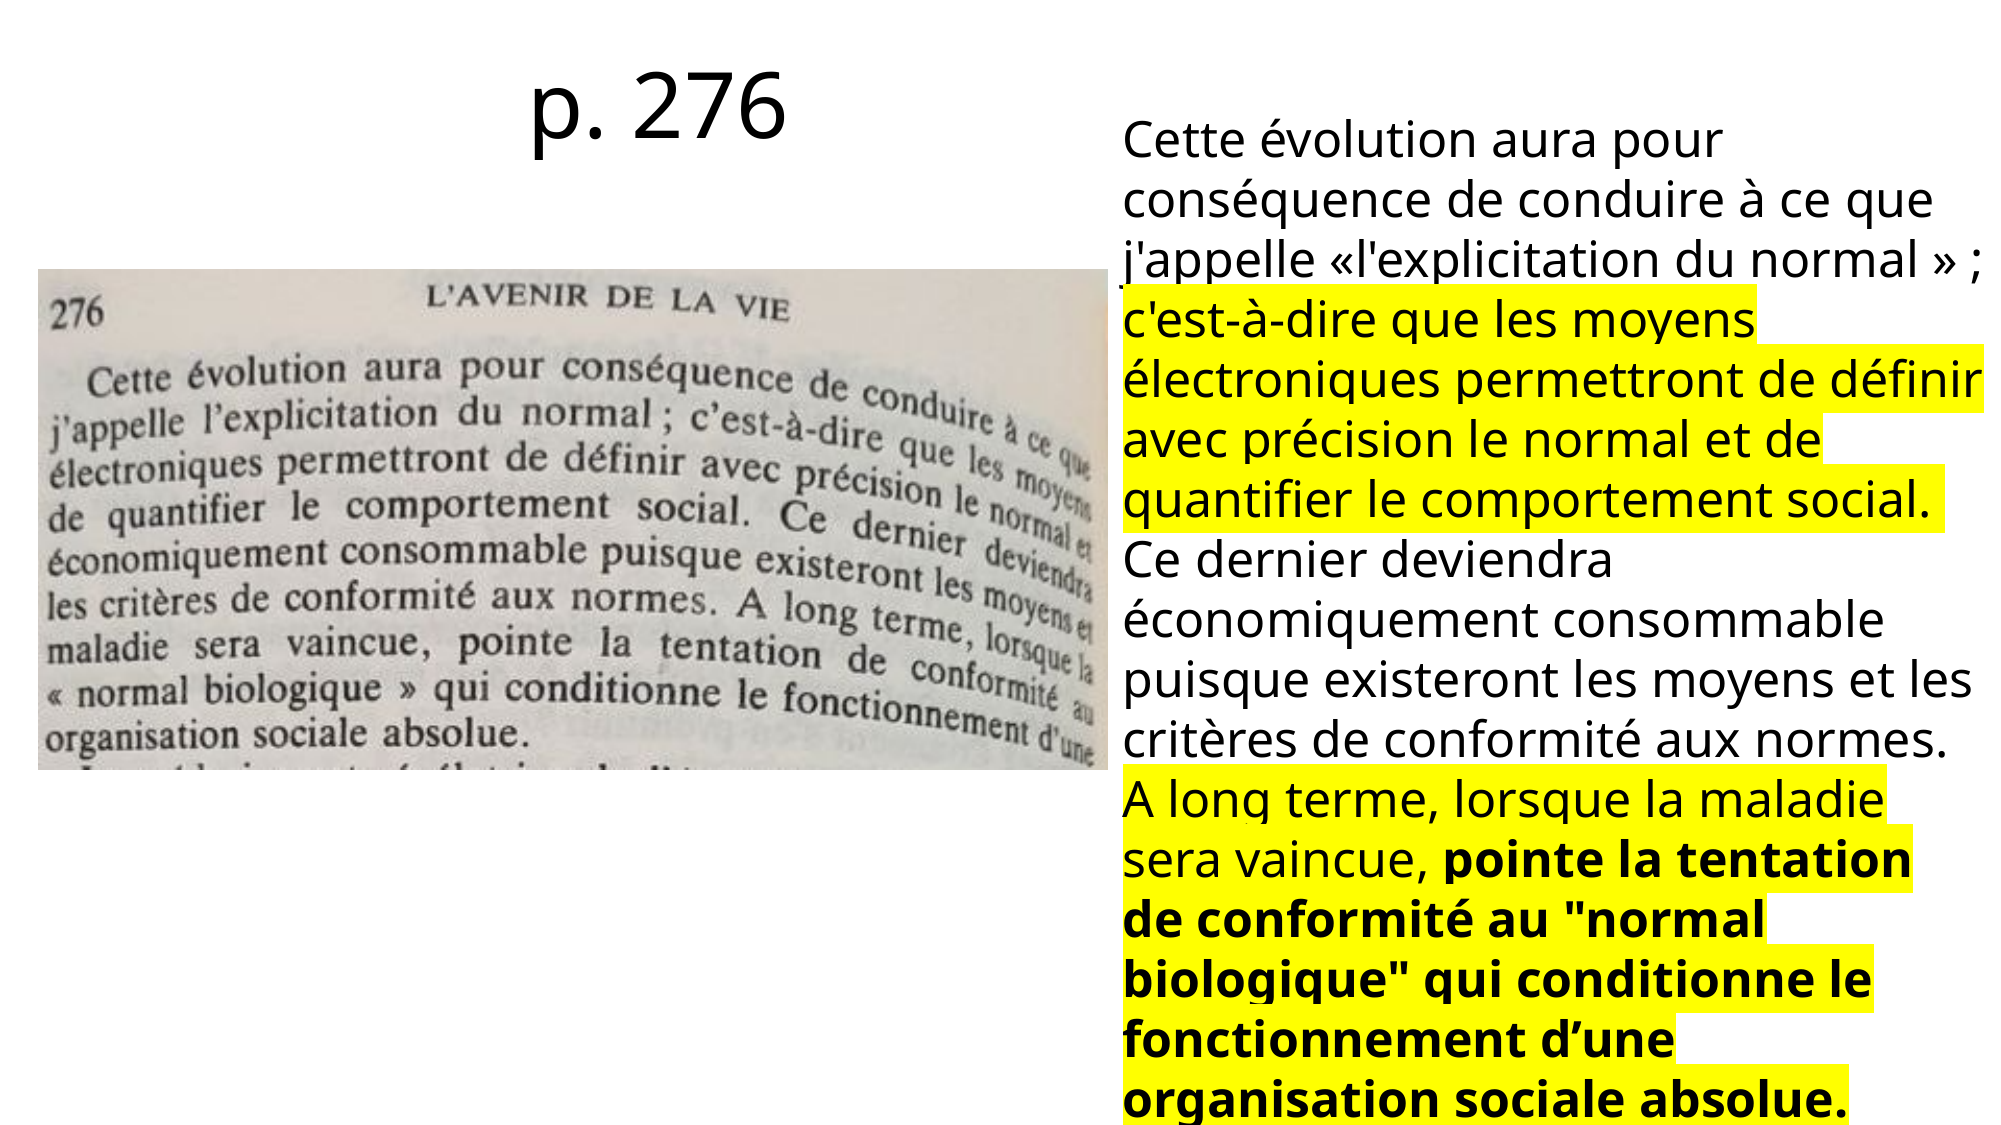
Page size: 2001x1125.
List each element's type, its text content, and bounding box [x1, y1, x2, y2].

picture [38, 270, 1108, 771]
text_box Cette évolution aura pour conséquence de conduire à ce que j'appelle «l'explicitation du normal » ; c'est-à-dire que les moyens électroniques permettront de définir avec précision le normal et de quantifier le comportement social. Ce dernier deviendra économiquement consommable puisque existeront les moyens et les critères de conformité aux normes. A long terme, lorsque la maladie sera vaincue, pointe la tentation de conformité au "normal biologique" qui conditionne le fonctionnement d’une organisation sociale absolue. [1108, 100, 2000, 1125]
title p. 276 [0, 0, 1521, 218]
